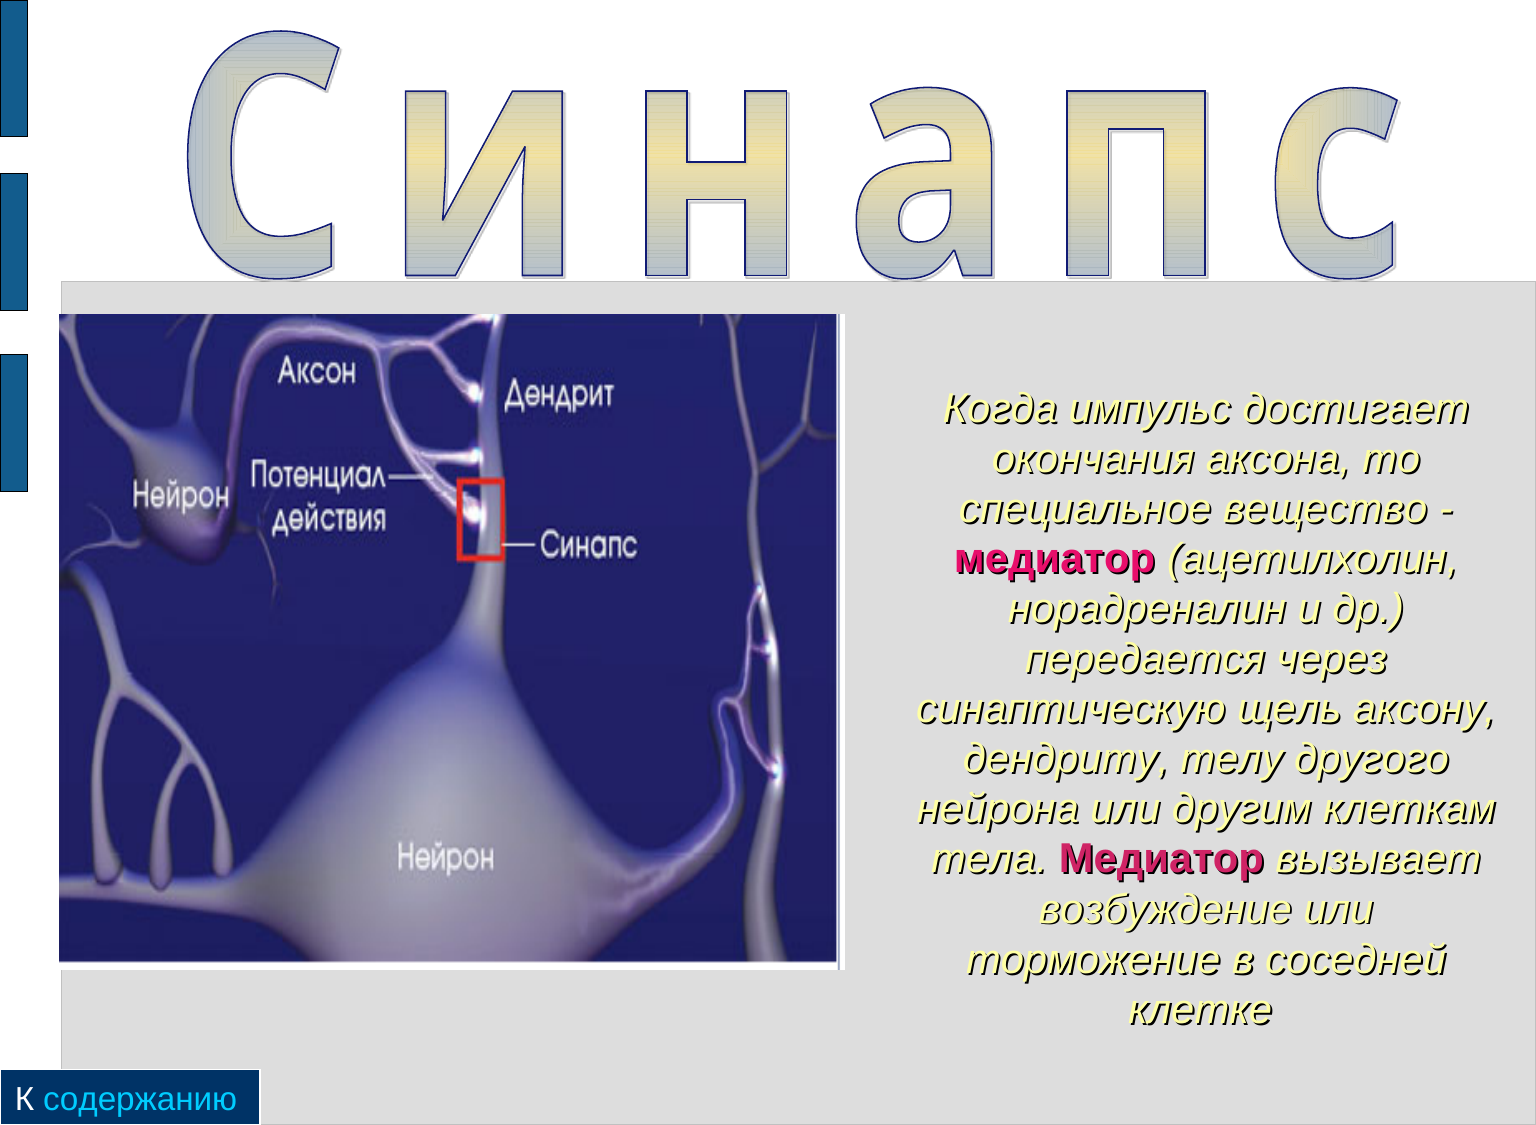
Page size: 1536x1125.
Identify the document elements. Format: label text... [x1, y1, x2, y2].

text_box Синапс [405, 91, 563, 276]
text_box К содержанию [0, 1069, 260, 1125]
text_box Синапс [1275, 87, 1398, 279]
text_box Синапс [856, 87, 992, 279]
text_box Когда импульс достигает окончания аксона, то специальное вещество -медиатор (ацетилхолин, норадреналин и др.) передается через синаптическую щель аксону, дендриту, телу другого нейрона или другим клеткам тела. Медиатор вызывает возбуждение или торможение в соседней клетке [900, 373, 1512, 1040]
text_box Синапс [187, 31, 339, 279]
text_box Синапс [645, 91, 787, 276]
picture [59, 314, 845, 970]
text_box Синапс [1067, 91, 1206, 276]
